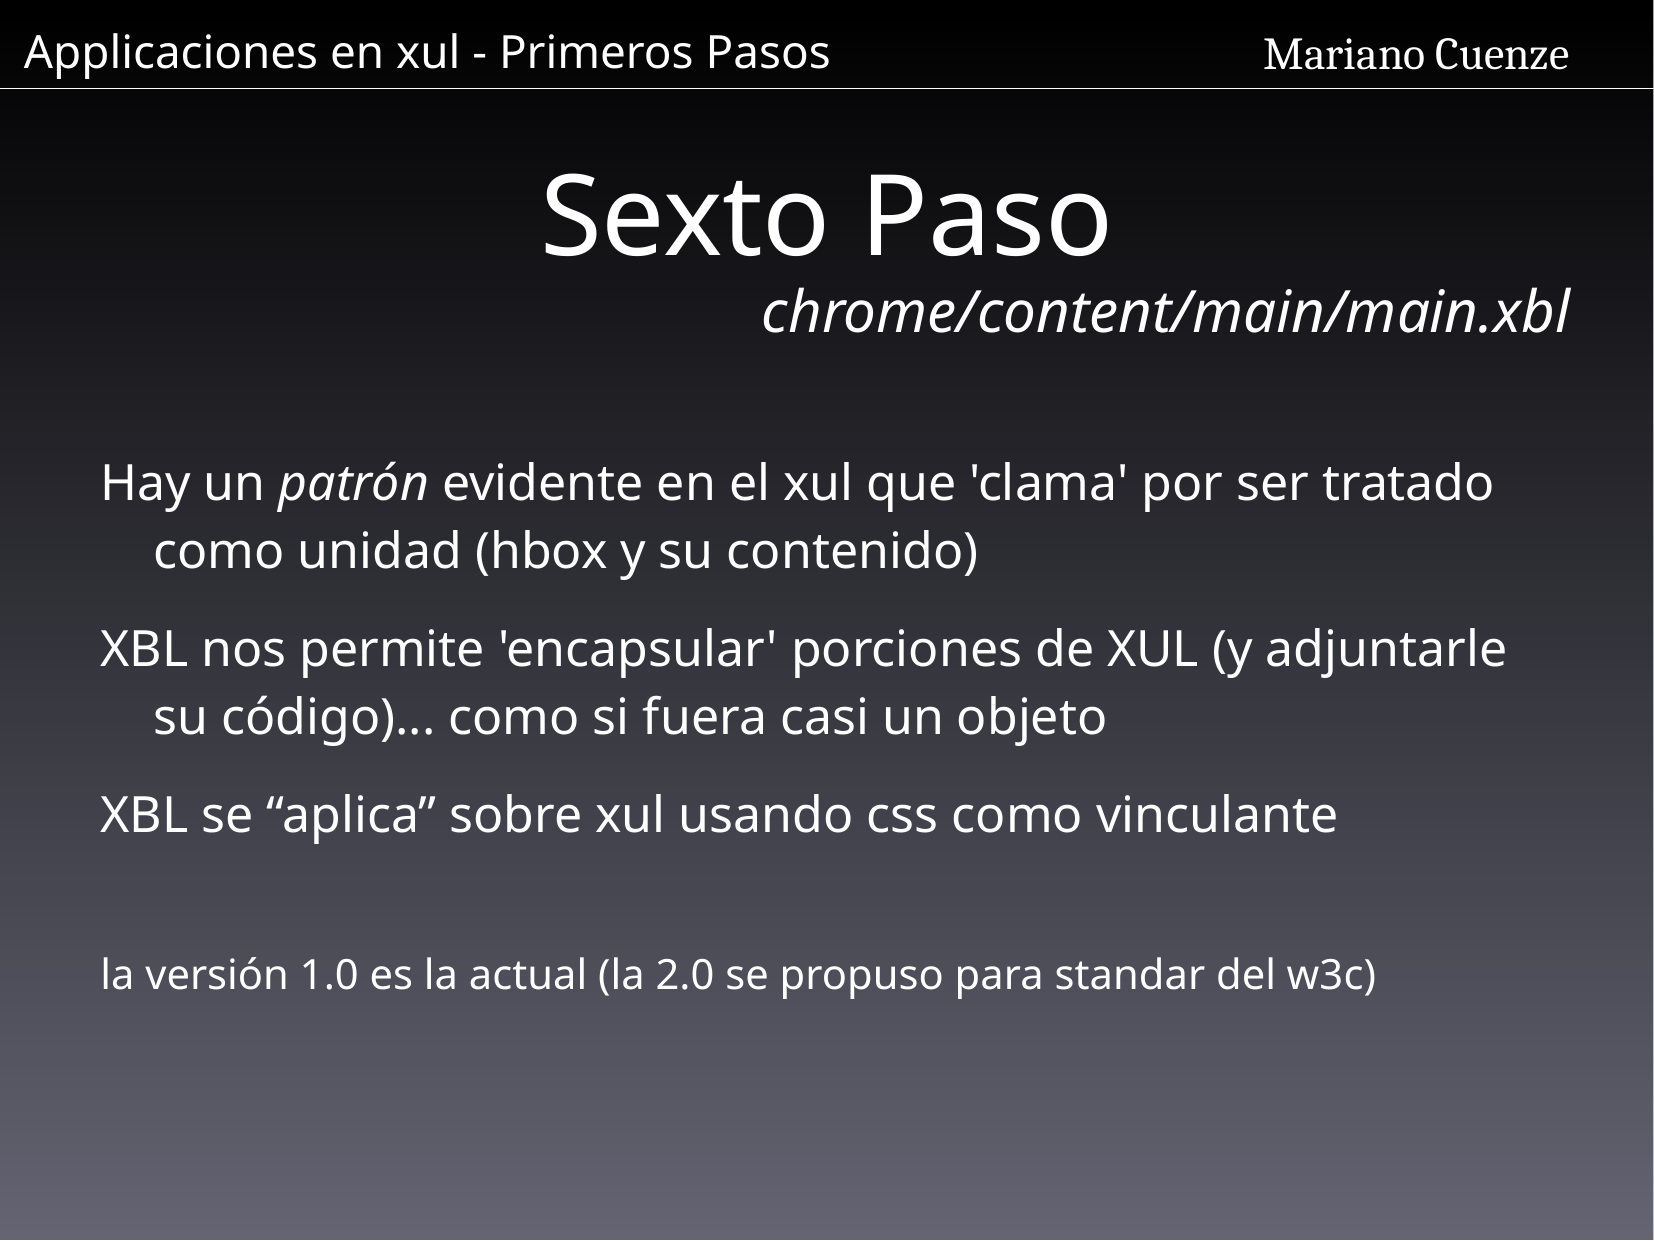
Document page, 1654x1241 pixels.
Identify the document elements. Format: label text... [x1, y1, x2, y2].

title chrome/content/main/main.xbl [82, 265, 1571, 355]
list Hay un patrón evidente en el xul que 'clama' por ser tratado como unidad (hbox y su contenido) XBL nos permite 'encapsular' porciones de XUL (y adjuntarle su código)... como si fuera casi un objeto XBL se “aplica” sobre xul usando css como vinculante la versión 1.0 es la actual (la 2.0 se propuso para standar del w3c) [82, 355, 1571, 1153]
title Sexto Paso [82, 108, 1571, 265]
text_box Applicaciones en xul - Primeros Pasos [9, 11, 899, 80]
text_box Mariano Cuenze [1249, 20, 1648, 88]
